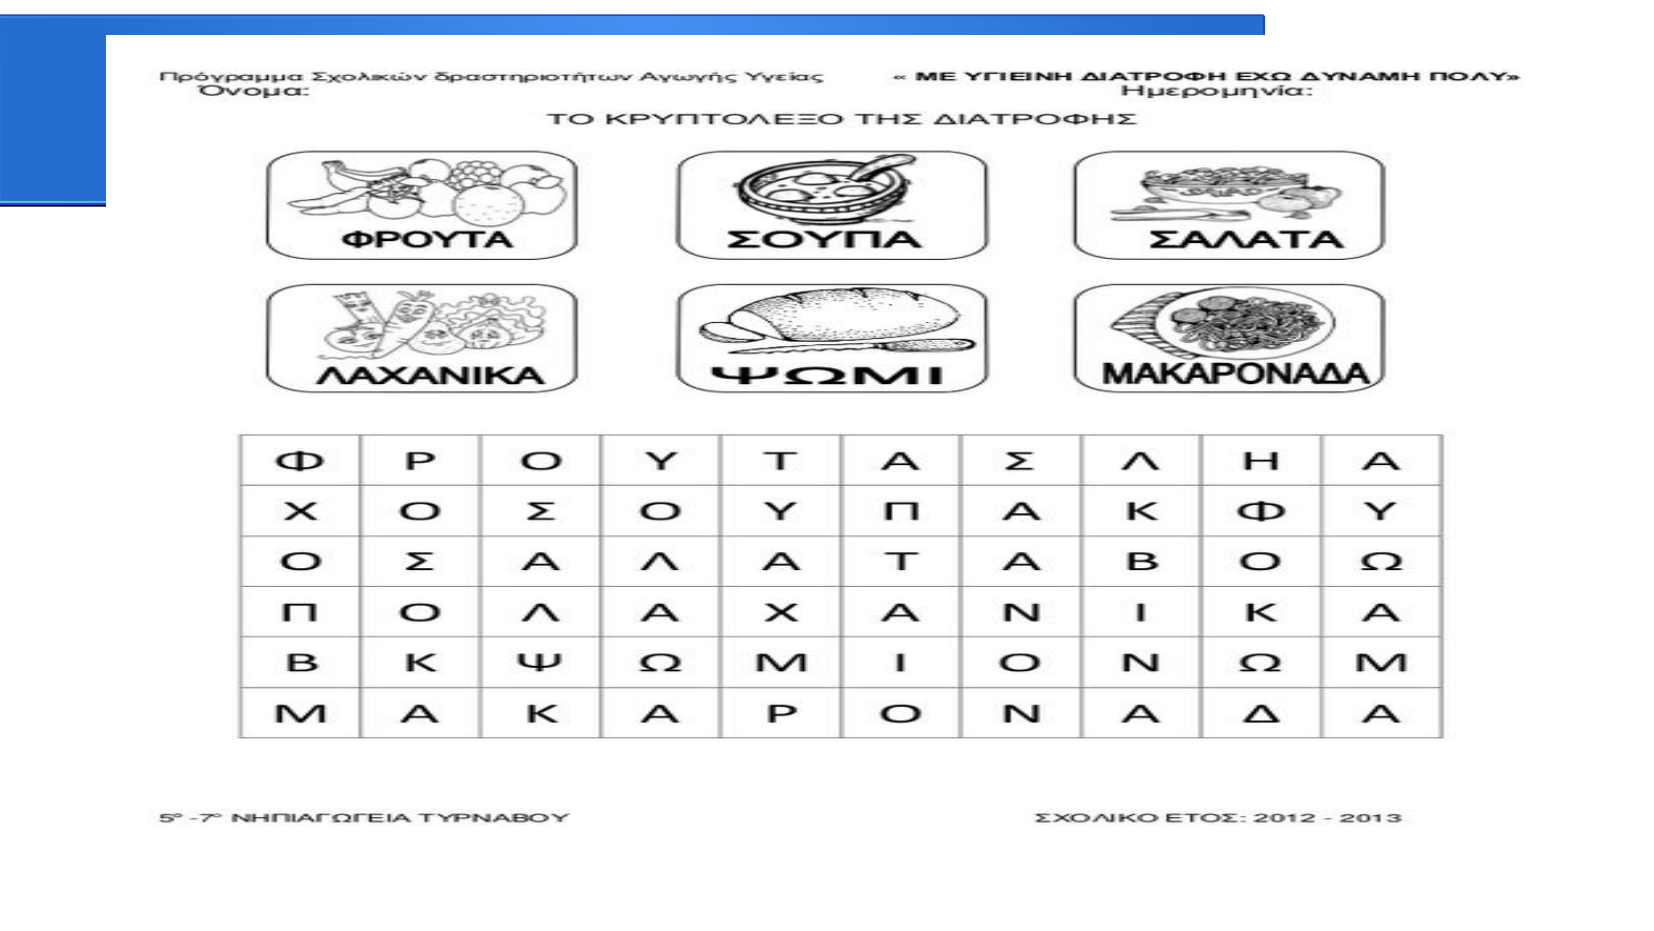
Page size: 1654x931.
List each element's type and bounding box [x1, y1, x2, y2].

picture [106, 35, 1595, 875]
